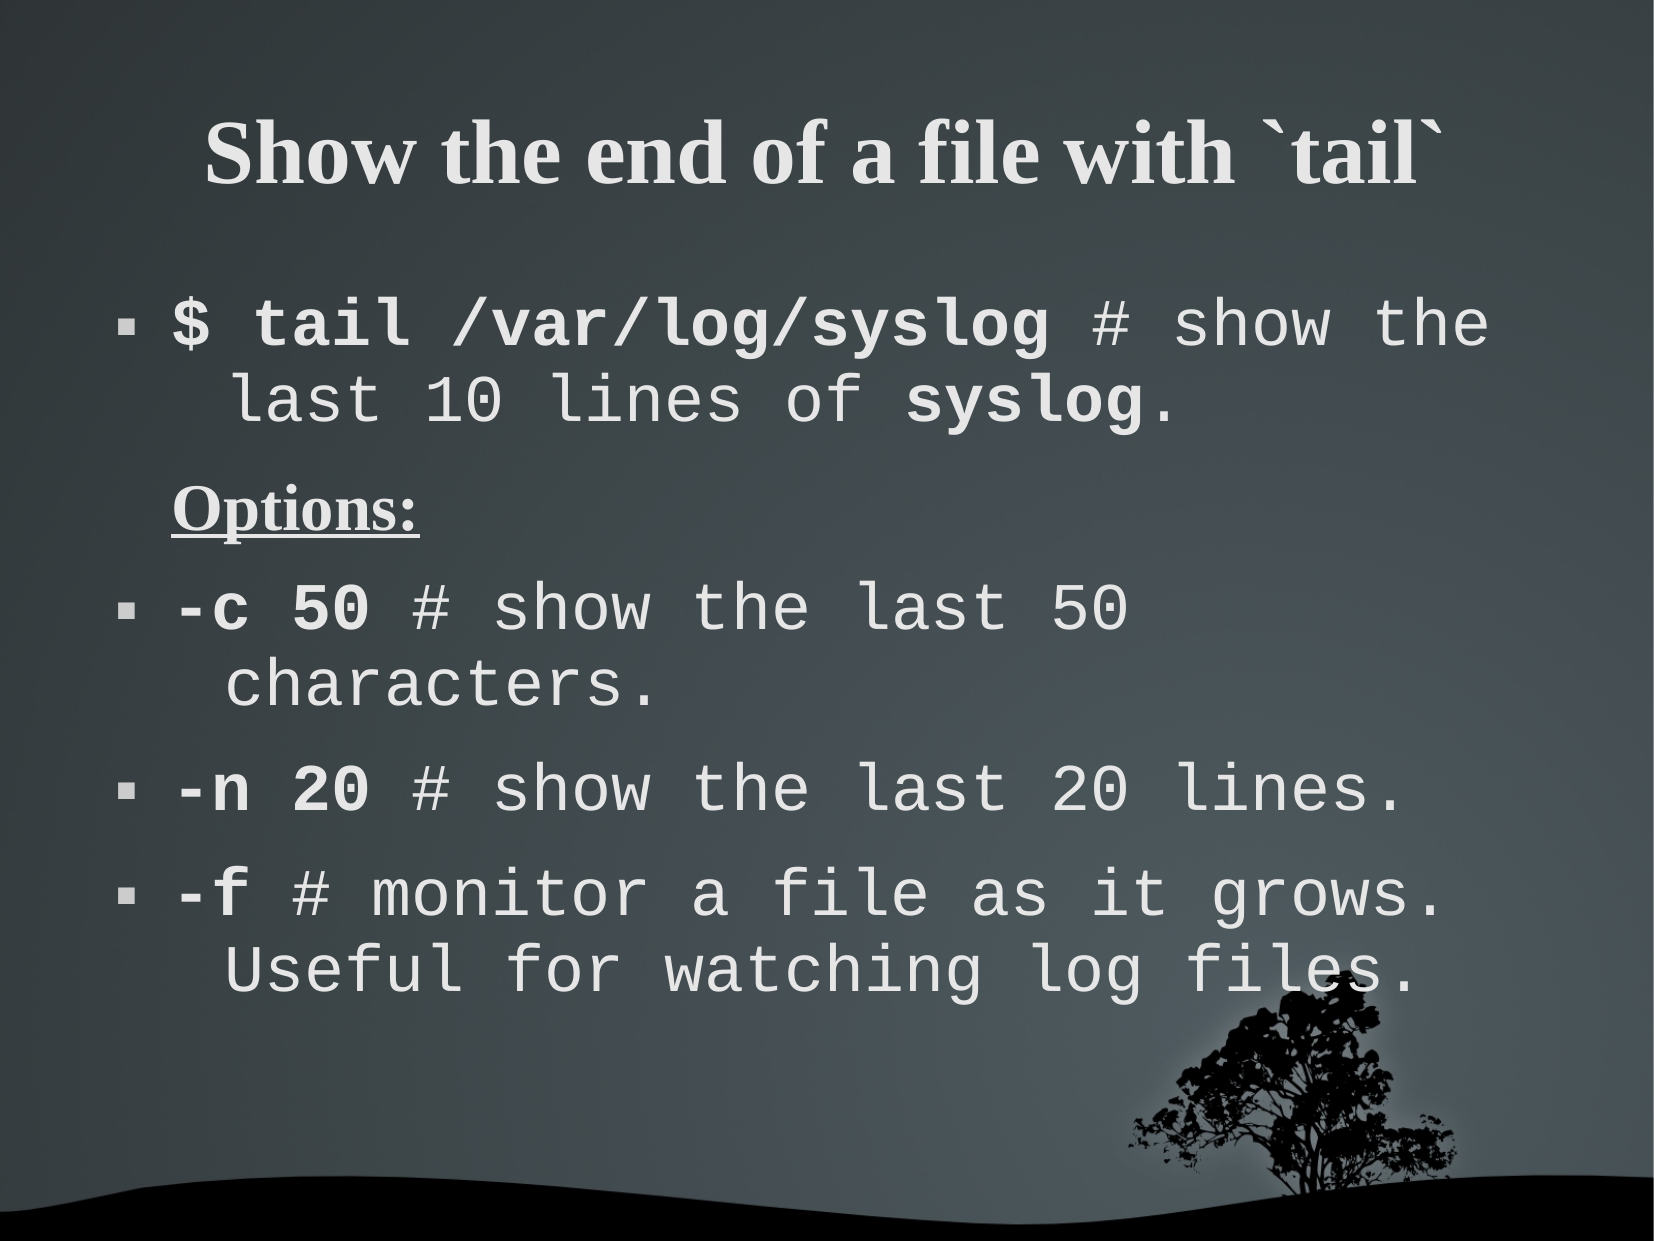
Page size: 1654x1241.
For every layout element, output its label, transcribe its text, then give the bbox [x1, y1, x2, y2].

picture [0, 0, 1654, 1241]
list $ tail /var/log/syslog # show the last 10 lines of syslog. Options: -c 50 # show the last 50 characters. -n 20 # show the last 20 lines. -f # monitor a file as it grows. Useful for watching log files. [82, 290, 1571, 1109]
title Show the end of a file with `tail` [82, 33, 1571, 273]
